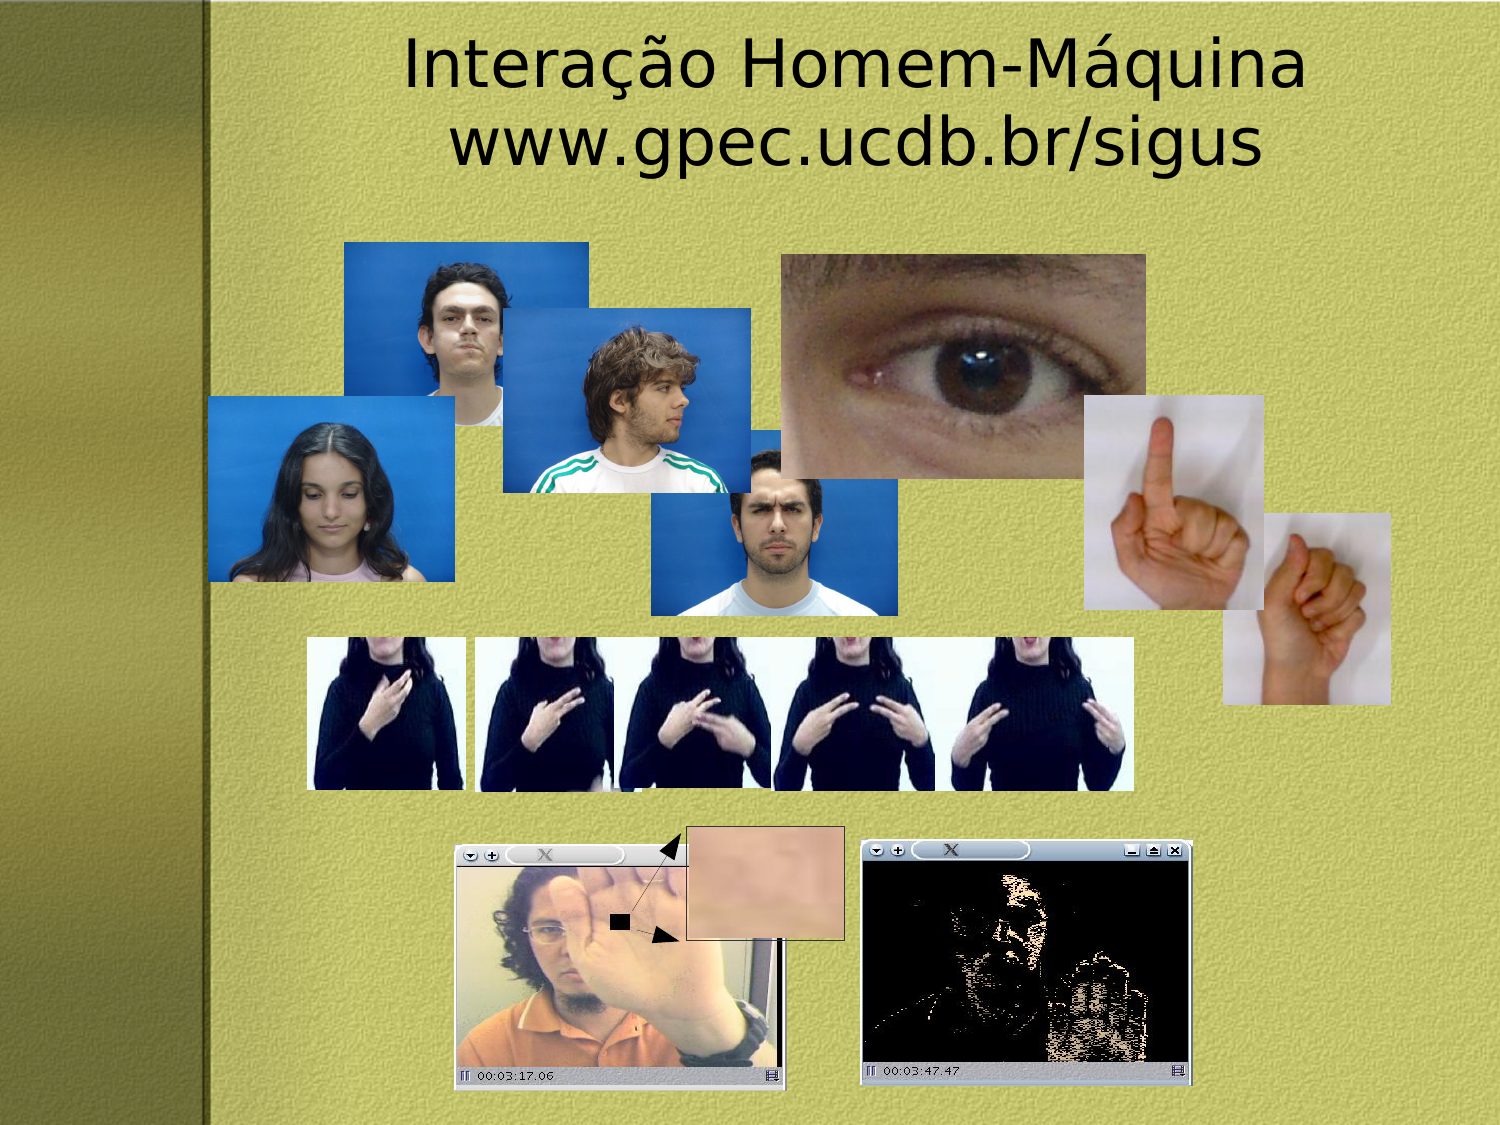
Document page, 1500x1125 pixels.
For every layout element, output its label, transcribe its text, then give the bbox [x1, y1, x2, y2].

title Interação Homem-Máquina www.gpec.ucdb.br/sigus [206, 9, 1500, 198]
picture [0, 0, 1500, 1125]
